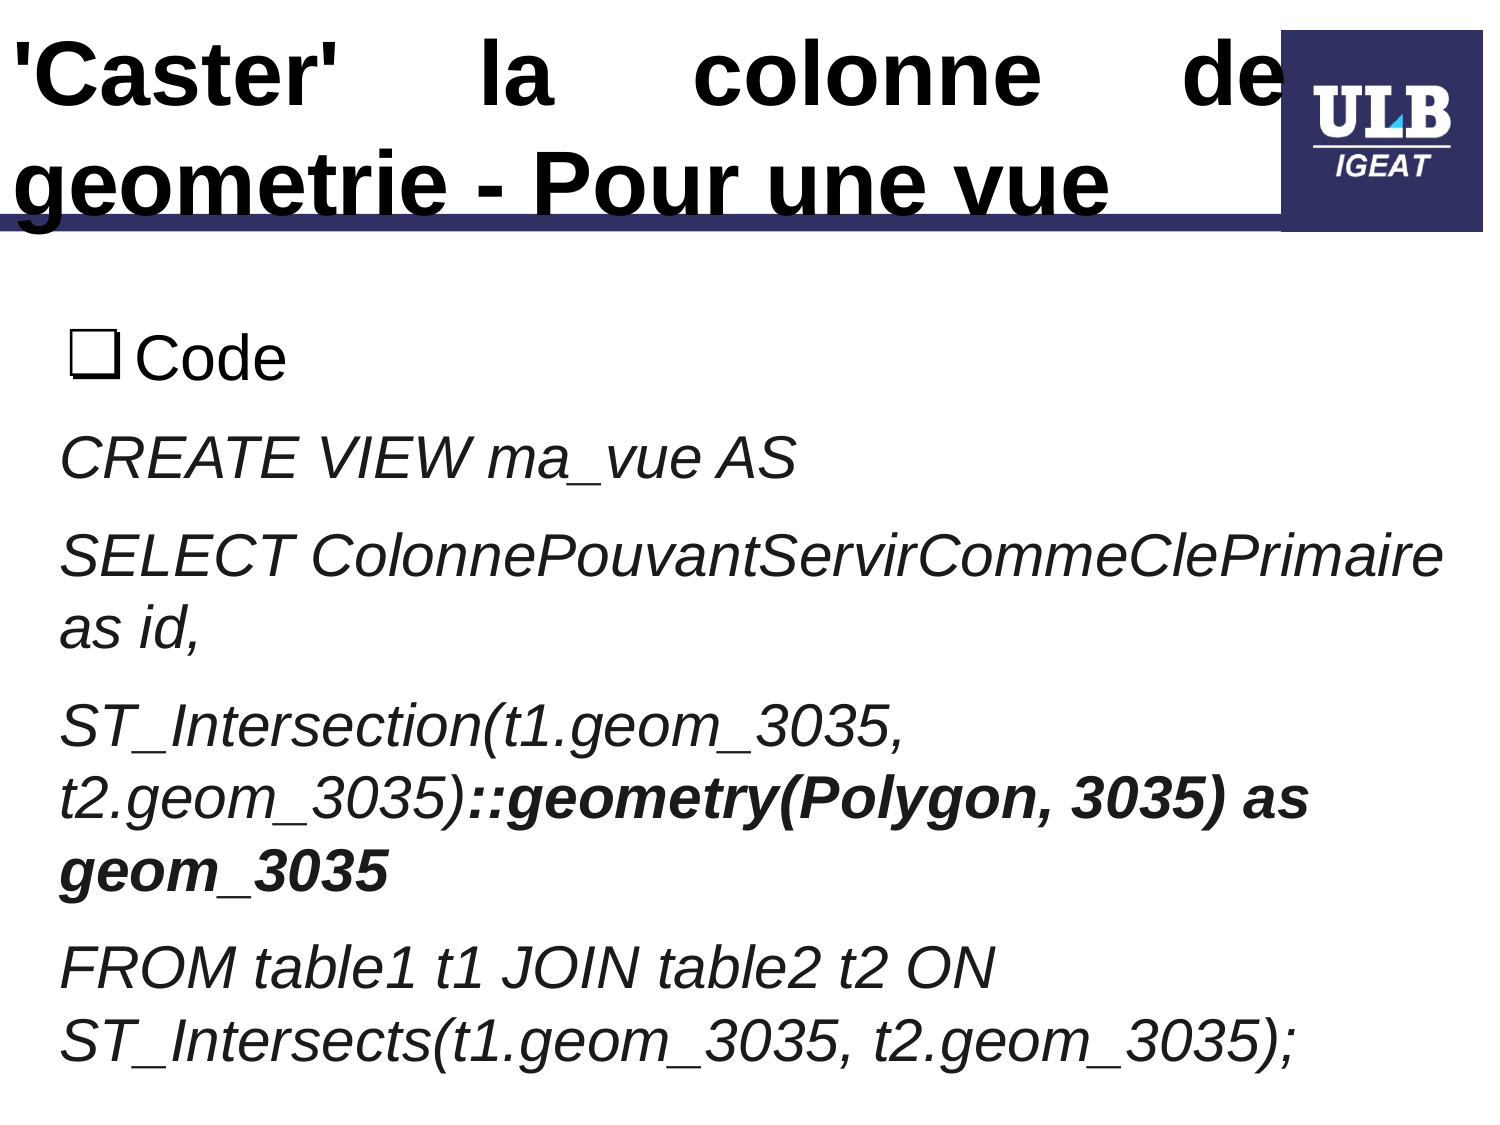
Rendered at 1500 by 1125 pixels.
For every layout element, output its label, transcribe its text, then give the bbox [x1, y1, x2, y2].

list Code CREATE VIEW ma_vue AS SELECT ColonnePouvantServirCommeClePrimaire as id, ST_Intersection(t1.geom_3035, t2.geom_3035)::geometry(Polygon, 3035) as geom_3035 FROM table1 t1 JOIN table2 t2 ON ST_Intersects(t1.geom_3035, t2.geom_3035); [59, 263, 1492, 1113]
picture [1290, 30, 1483, 232]
title 'Caster' la colonne de geometrie - Pour une vue [11, 15, 1290, 233]
